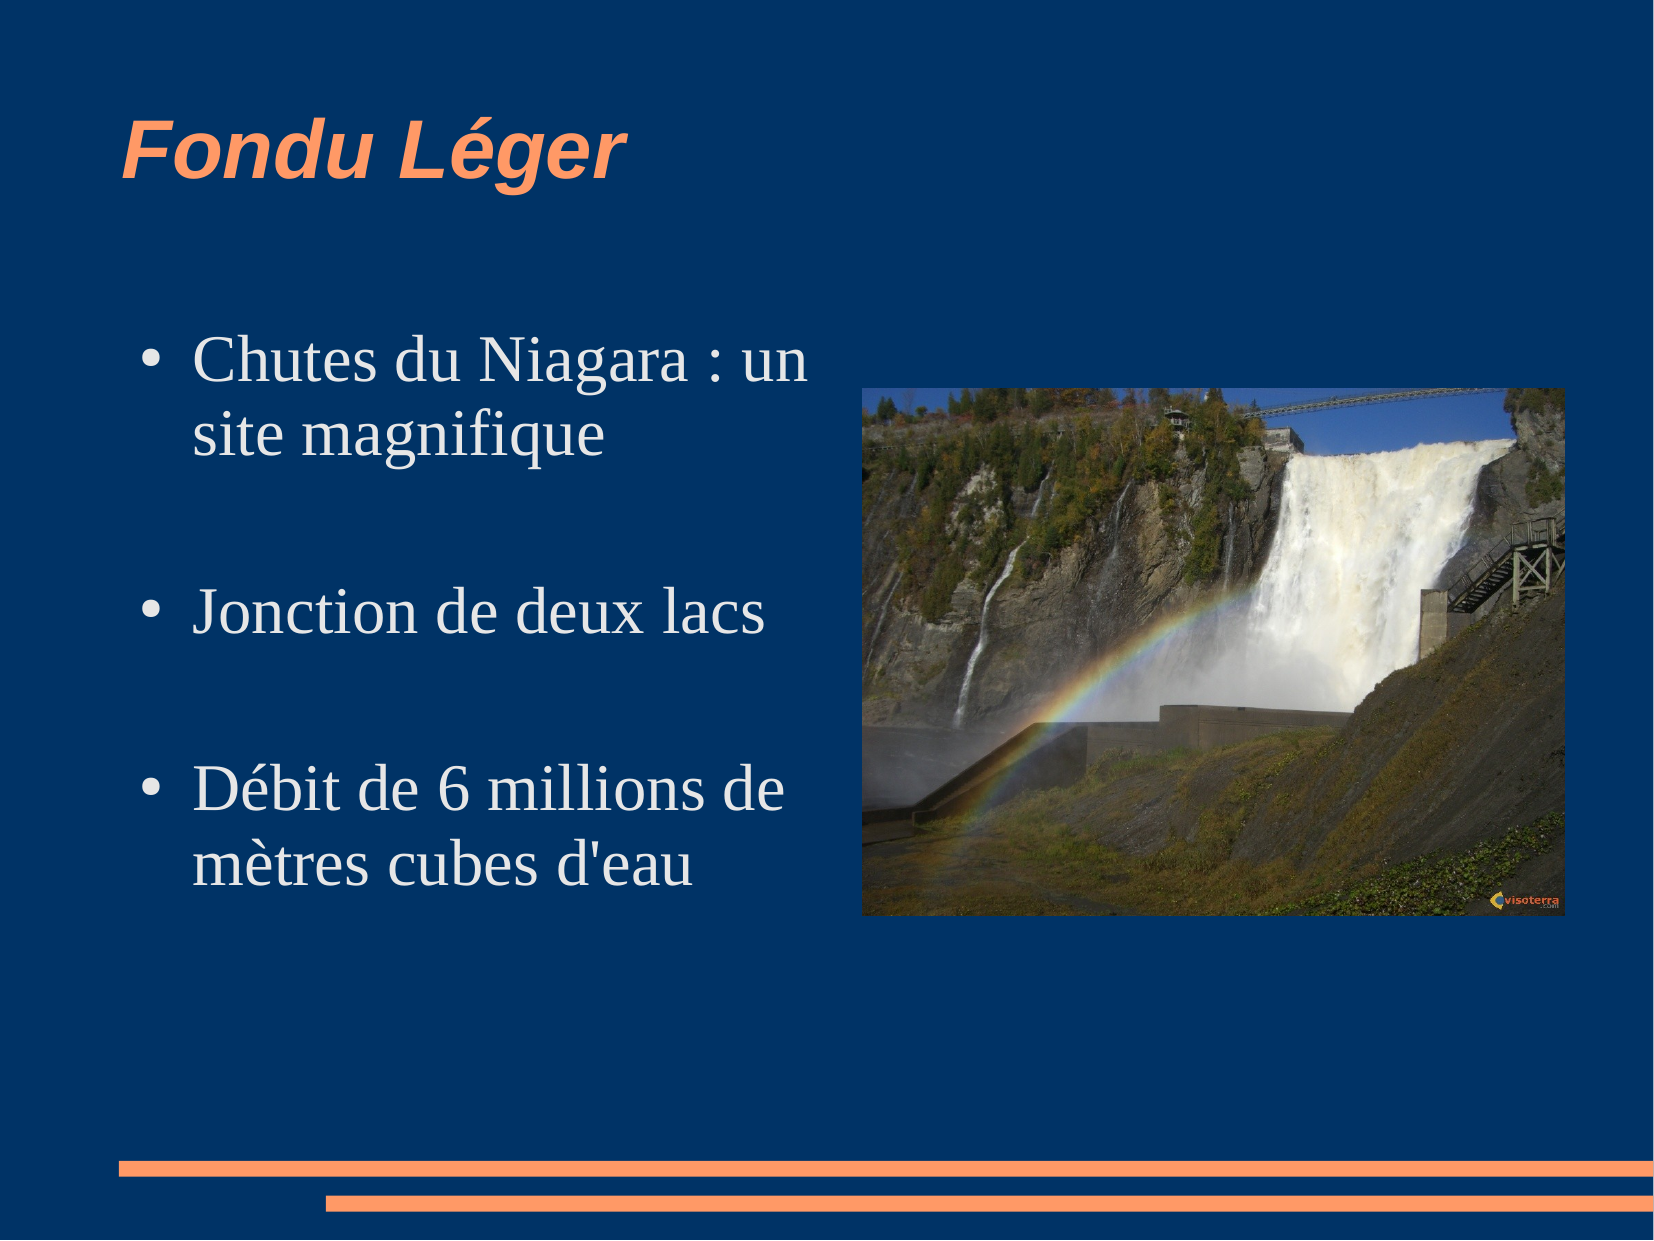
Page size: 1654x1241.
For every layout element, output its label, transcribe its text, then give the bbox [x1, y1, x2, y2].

title Fondu Léger [121, 46, 1534, 254]
list Chutes du Niagara : un site magnifique Jonction de deux lacs Débit de 6 millions de mètres cubes d'eau [121, 322, 824, 1132]
picture [862, 388, 1565, 916]
